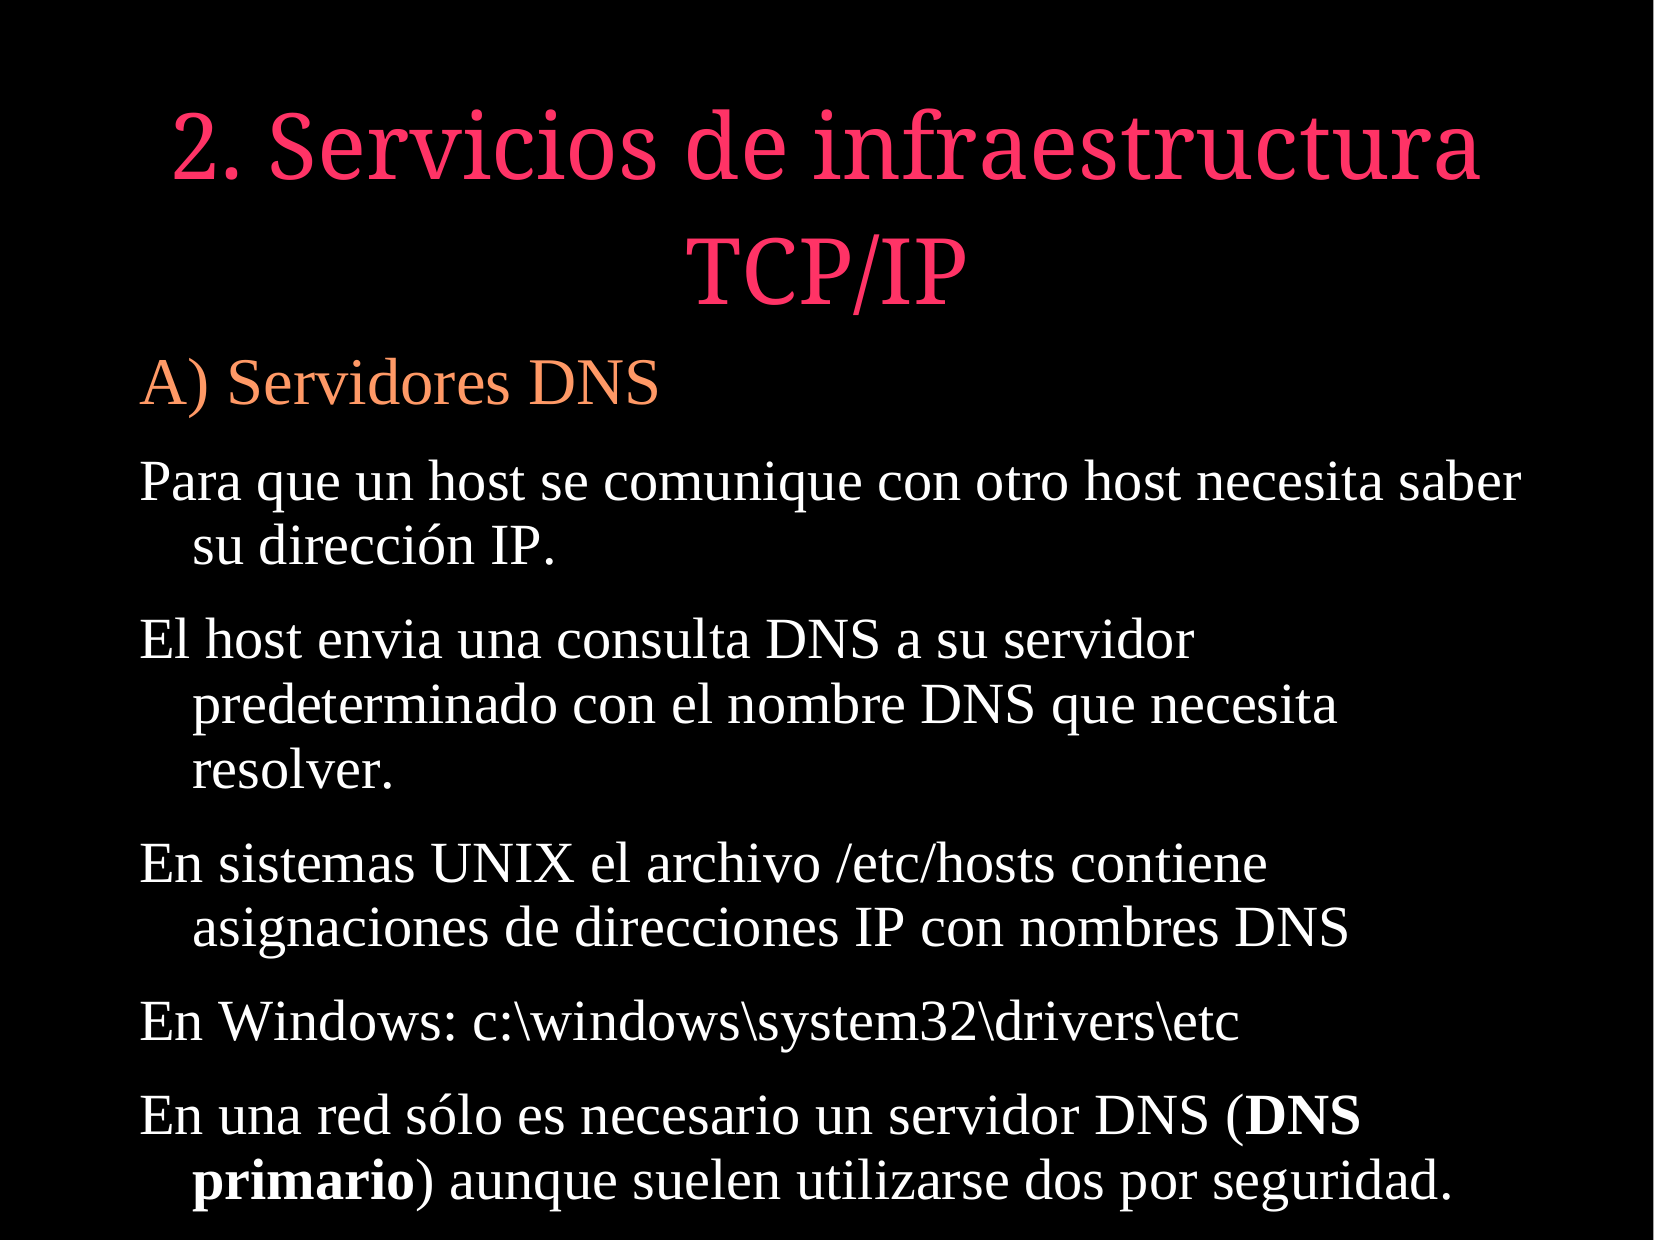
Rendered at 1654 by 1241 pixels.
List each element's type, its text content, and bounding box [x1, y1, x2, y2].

title 2. Servicios de infraestructura TCP/IP [121, 82, 1534, 331]
list A) Servidores DNS Para que un host se comunique con otro host necesita saber su dirección IP. El host envia una consulta DNS a su servidor predeterminado con el nombre DNS que necesita resolver. En sistemas UNIX el archivo /etc/hosts contiene asignaciones de direcciones IP con nombres DNS En Windows: c:\windows\system32\drivers\etc En una red sólo es necesario un servidor DNS (DNS primario) aunque suelen utilizarse dos por seguridad. [121, 344, 1534, 1224]
